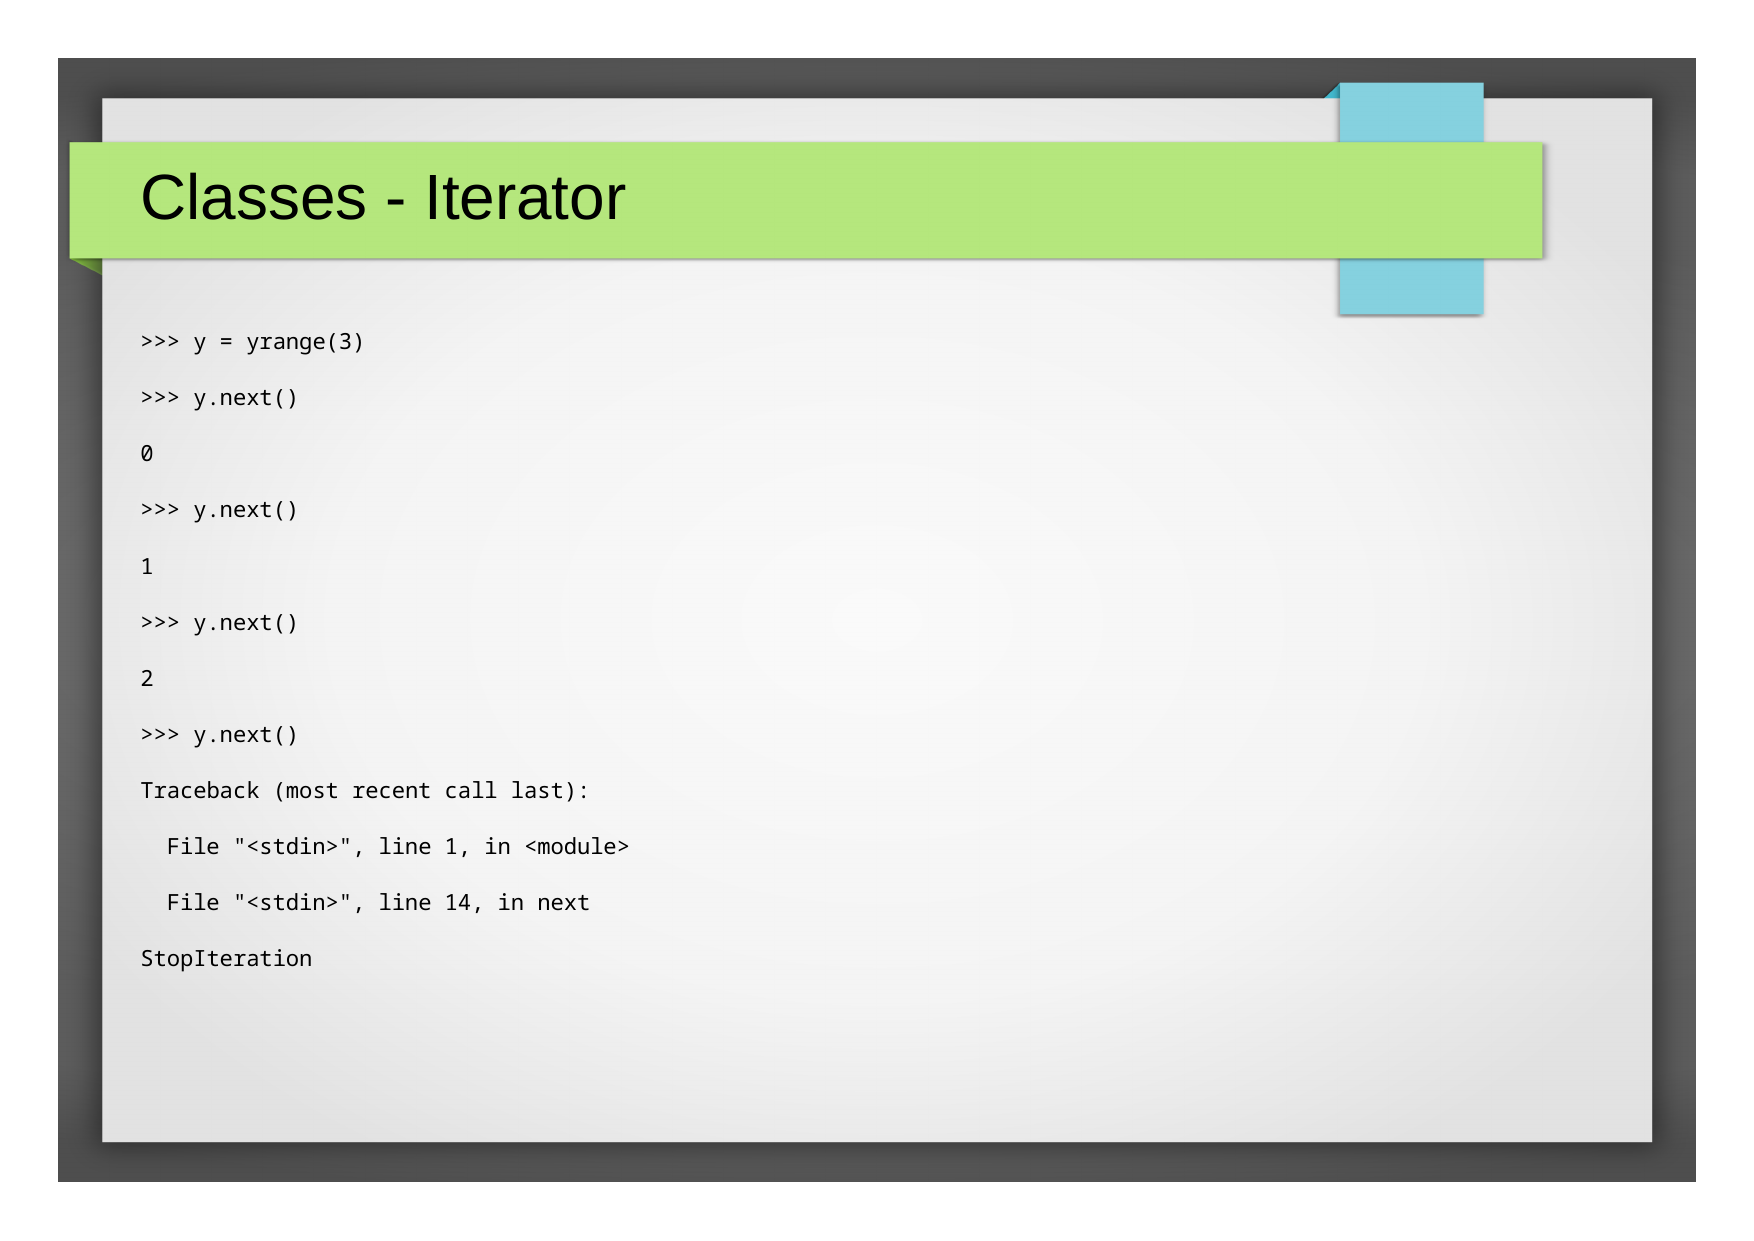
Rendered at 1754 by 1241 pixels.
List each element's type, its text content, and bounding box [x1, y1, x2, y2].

title Classes - Iterator [140, 144, 1310, 251]
picture [58, 58, 1696, 1182]
text_box [140, 325, 1614, 978]
